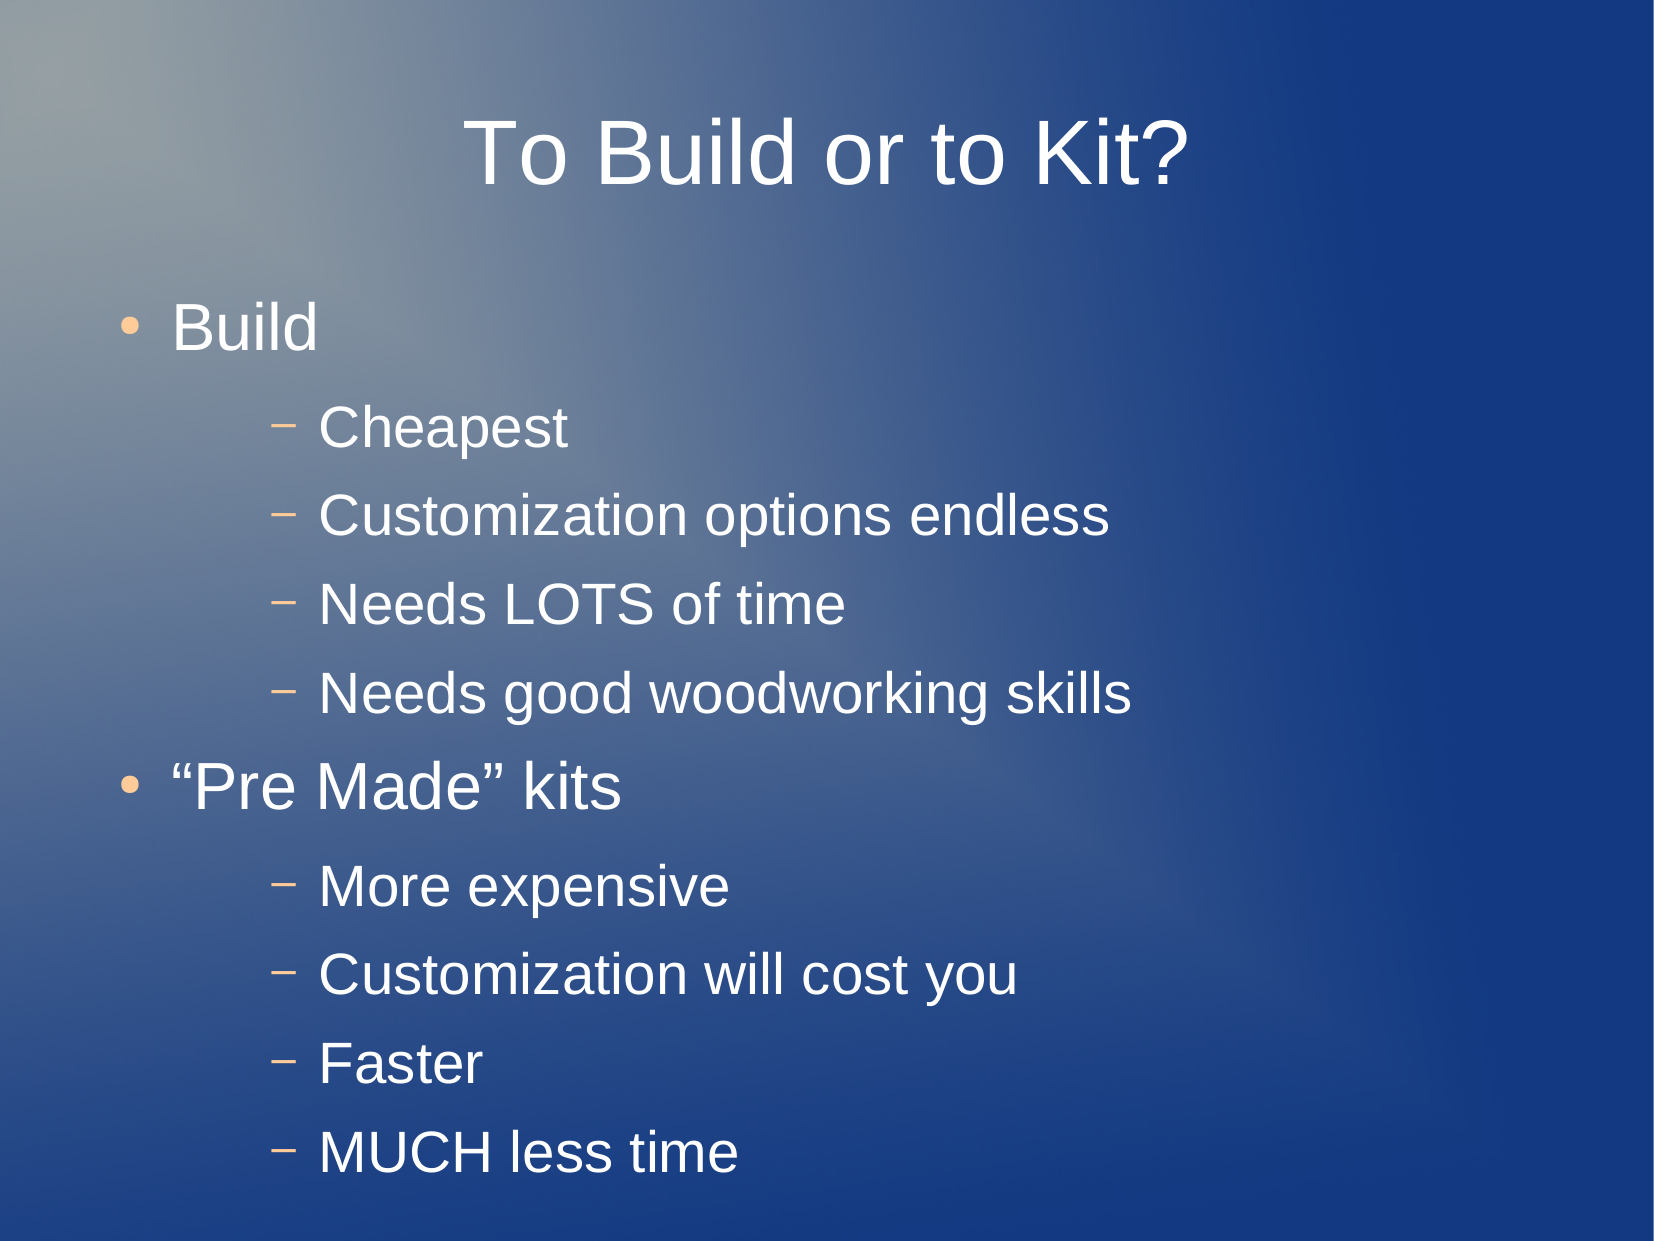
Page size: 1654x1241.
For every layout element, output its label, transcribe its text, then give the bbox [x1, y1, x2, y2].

picture [0, 0, 1654, 1241]
list Build Cheapest Customization options endless Needs LOTS of time Needs good woodworking skills “Pre Made” kits More expensive Customization will cost you Faster MUCH less time [82, 290, 1571, 1184]
title To Build or to Kit? [82, 56, 1571, 250]
